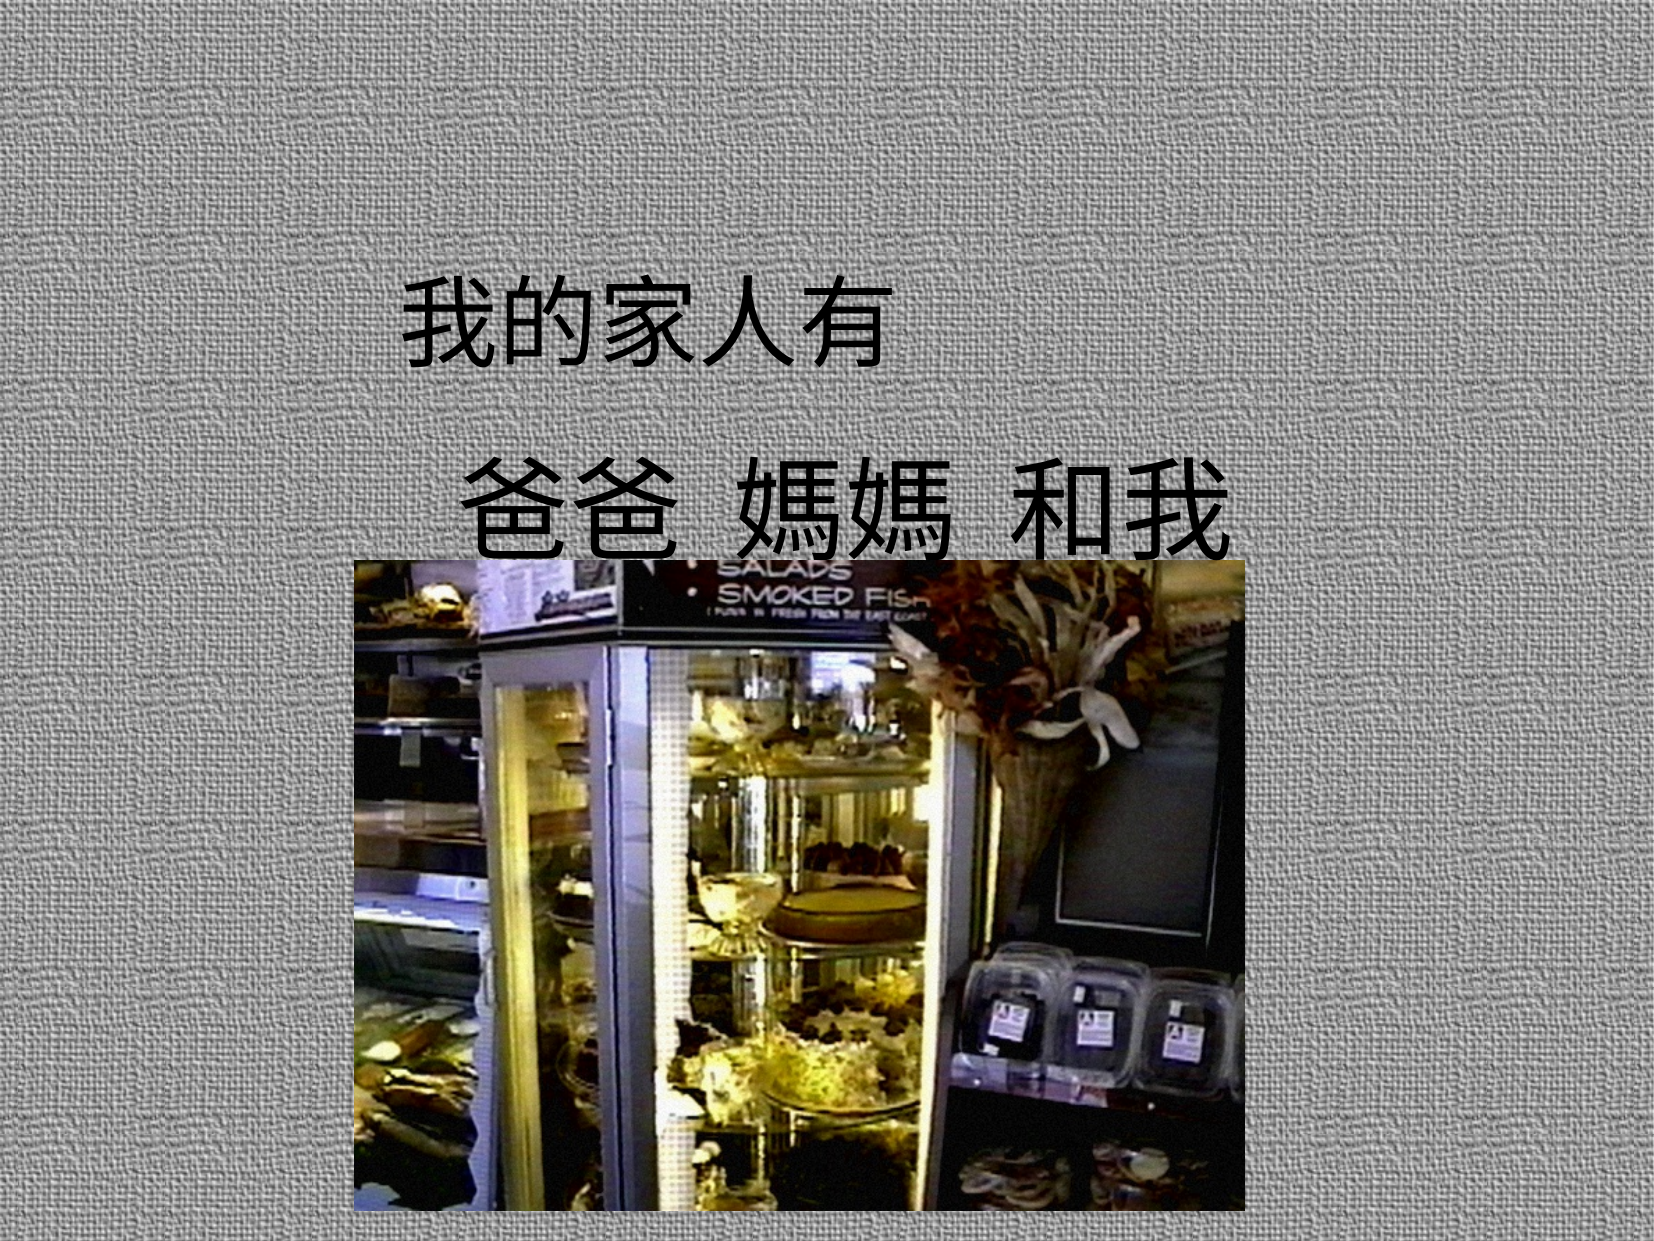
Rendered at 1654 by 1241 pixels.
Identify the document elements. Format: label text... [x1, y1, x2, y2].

picture [0, 0, 1654, 1241]
text_box 我的家人有 [383, 236, 1300, 372]
text_box 爸爸 媽媽 和我 [442, 413, 1418, 558]
